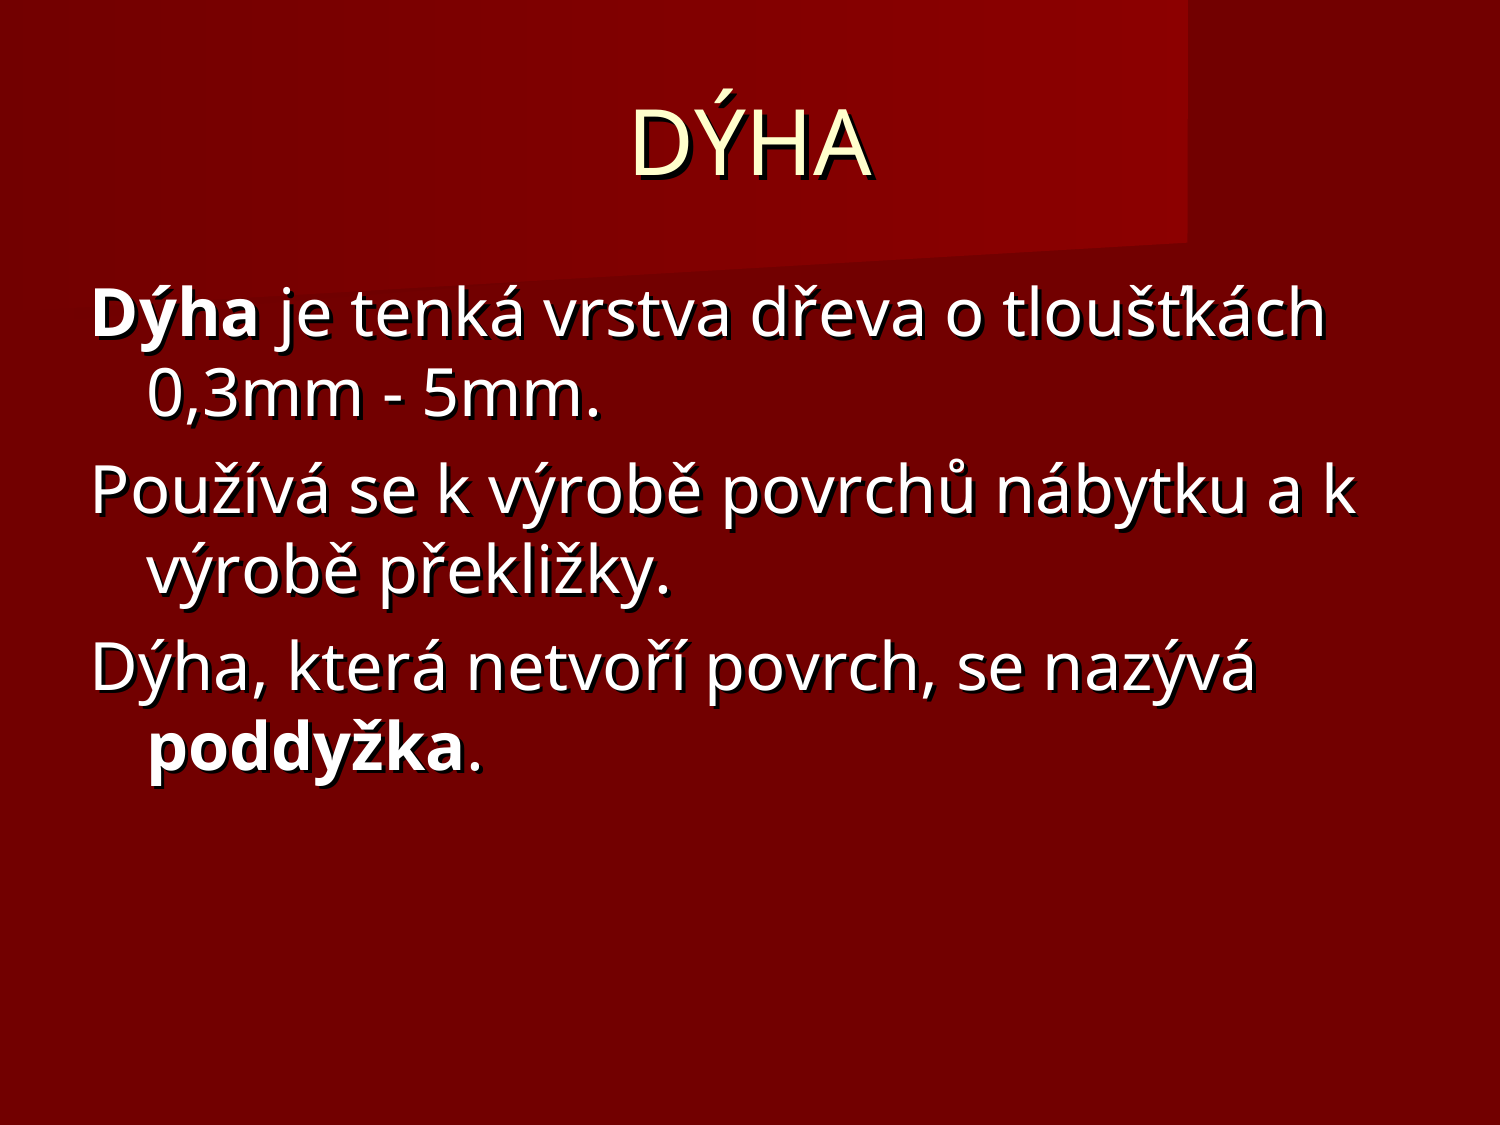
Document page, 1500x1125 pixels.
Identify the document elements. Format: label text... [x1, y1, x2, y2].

title DÝHA [75, 45, 1426, 233]
list Dýha je tenká vrstva dřeva o tloušťkách 0,3mm - 5mm. Používá se k výrobě povrchů nábytku a k výrobě překližky. Dýha, která netvoří povrch, se nazývá poddyžka. [75, 262, 1426, 1001]
